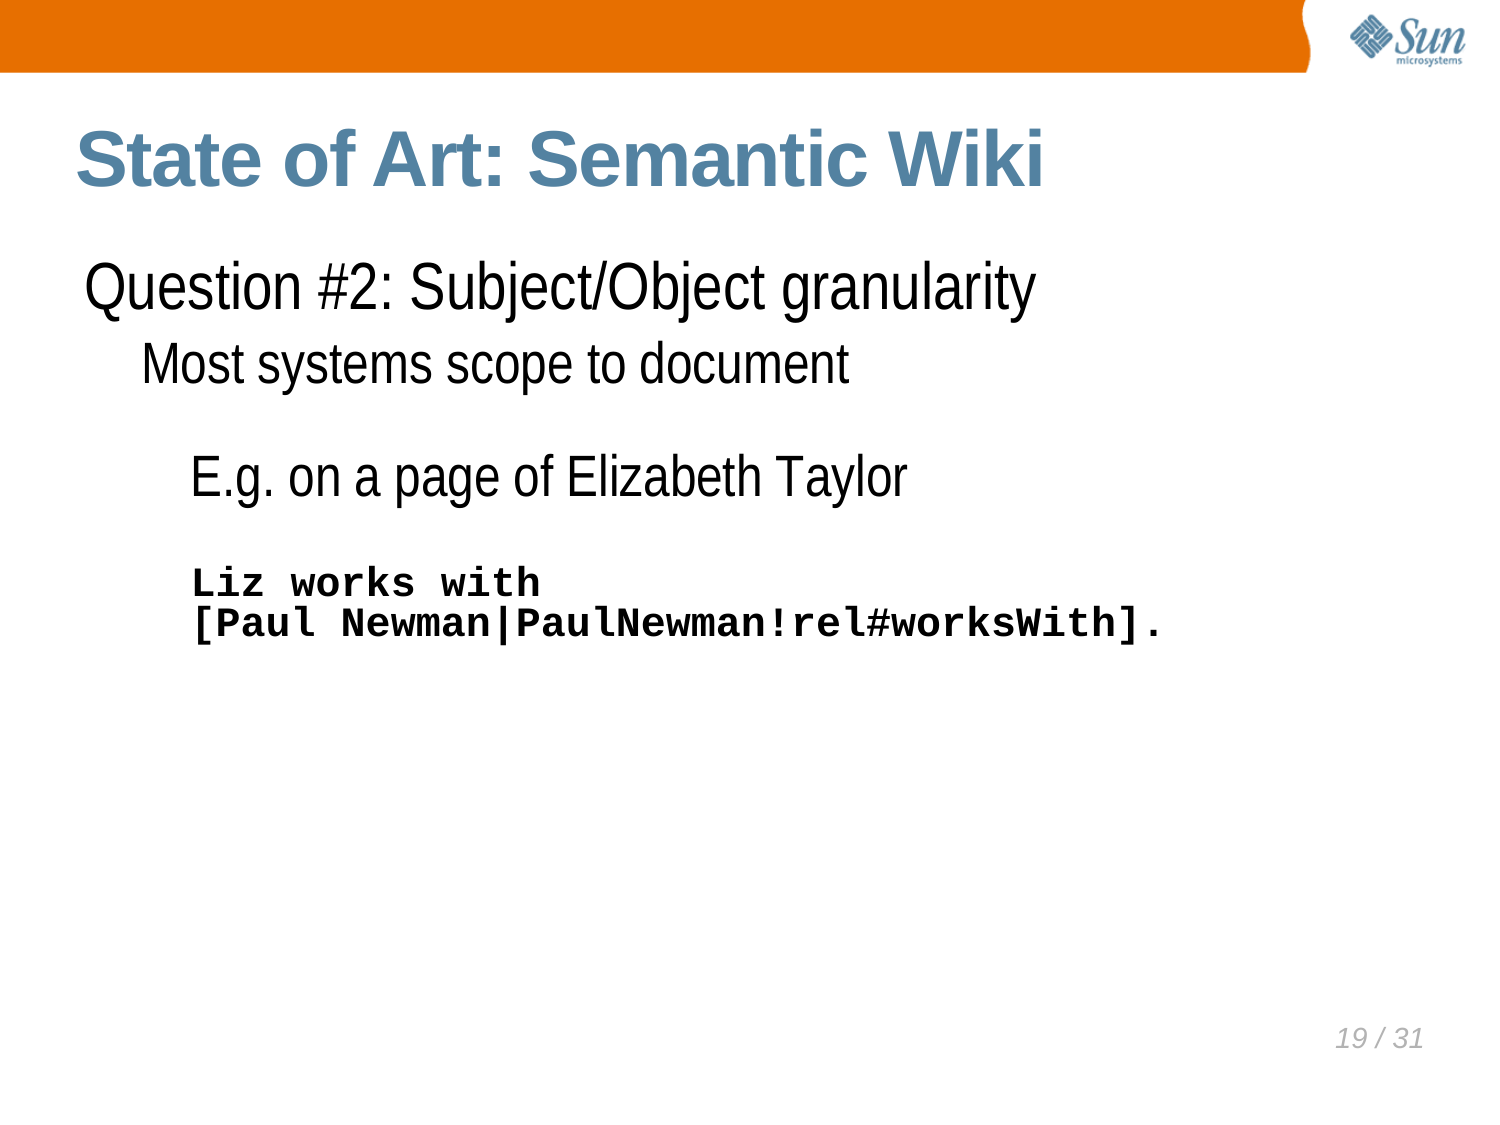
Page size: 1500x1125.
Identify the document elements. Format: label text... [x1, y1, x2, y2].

picture [0, 0, 1500, 75]
list Question #2: Subject/Object granularity Most systems scope to document E.g. on a page of Elizabeth Taylor Liz works with [Paul Newman|PaulNewman!rel#worksWith]. [64, 257, 1402, 1017]
title State of Art: Semantic Wiki [75, 122, 1438, 228]
